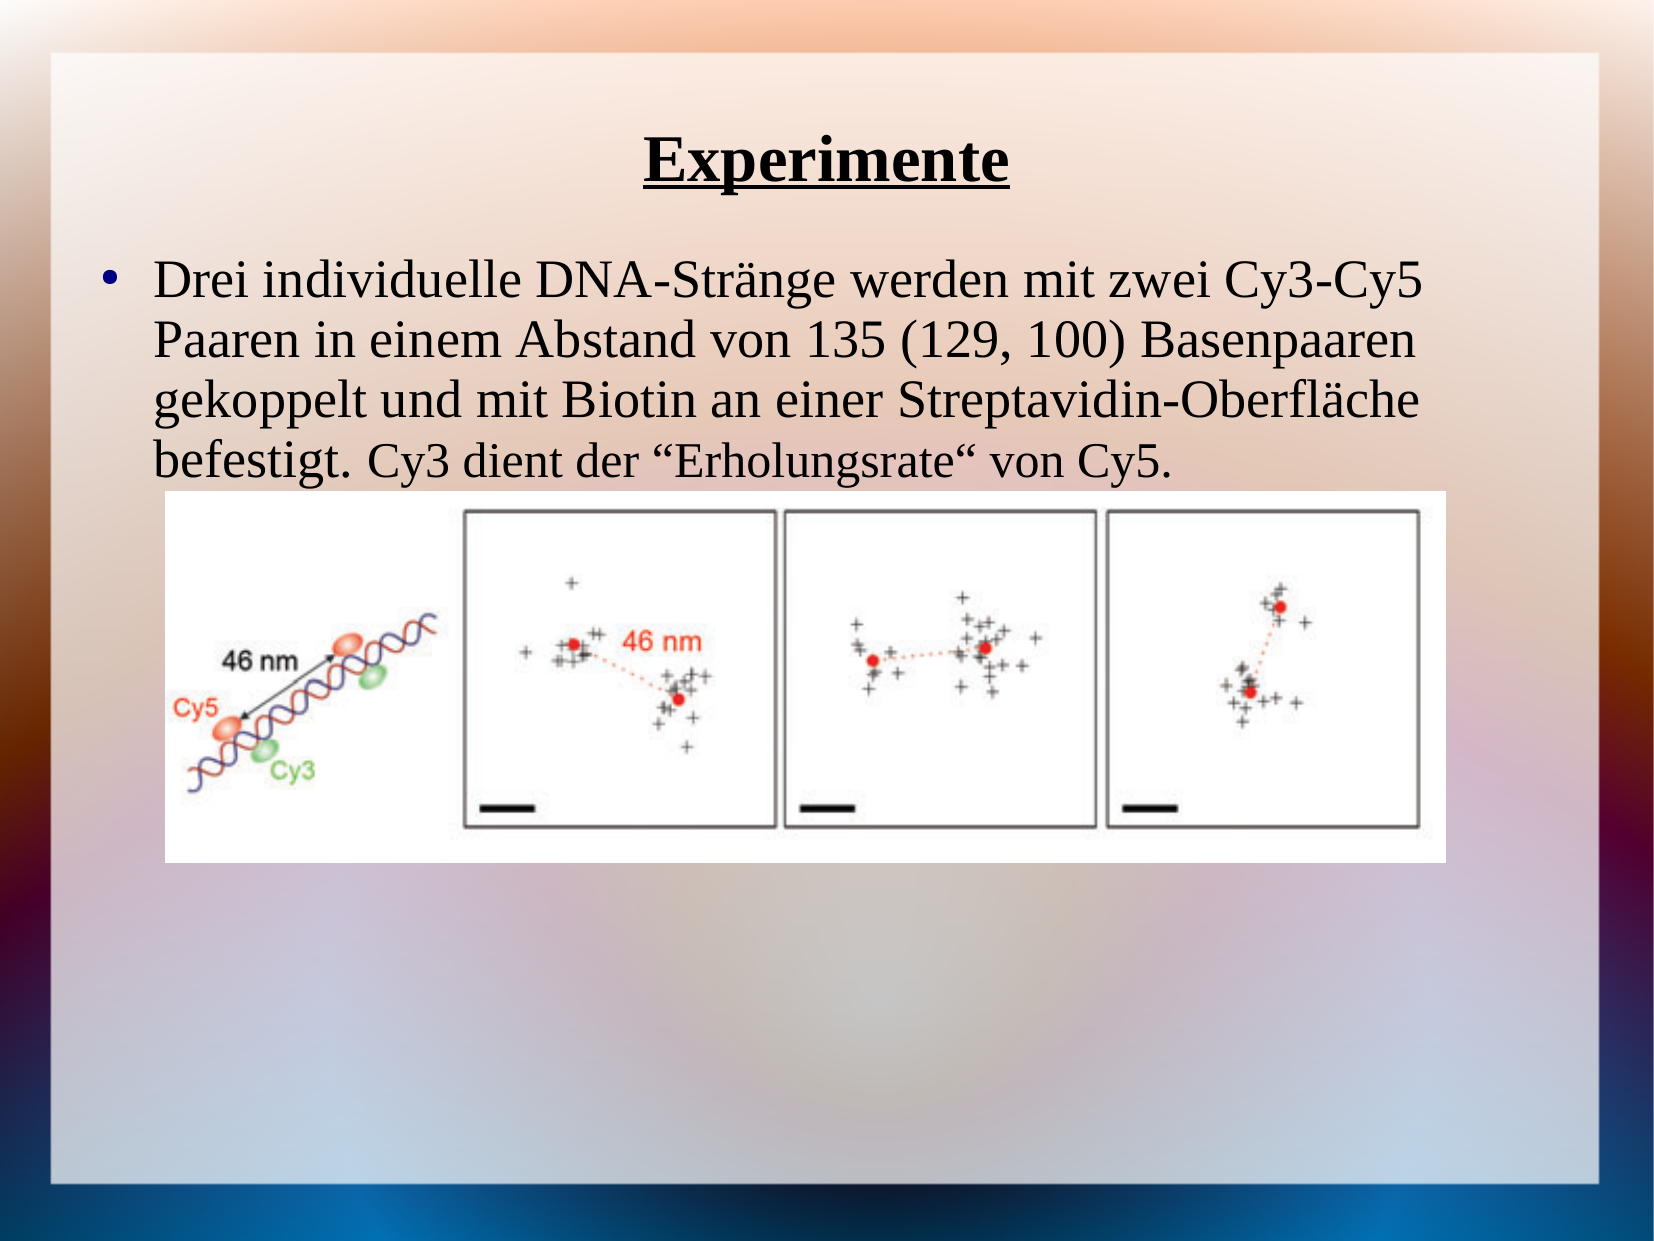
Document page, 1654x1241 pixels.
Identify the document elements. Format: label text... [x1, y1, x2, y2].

title Experimente [82, 55, 1571, 248]
list Drei individuelle DNA-Stränge werden mit zwei Cy3-Cy5 Paaren in einem Abstand von 135 (129, 100) Basenpaaren gekoppelt und mit Biotin an einer Streptavidin-Oberfläche befestigt. Cy3 dient der “Erholungsrate“ von Cy5. [82, 248, 1571, 993]
picture [0, 0, 1654, 1241]
